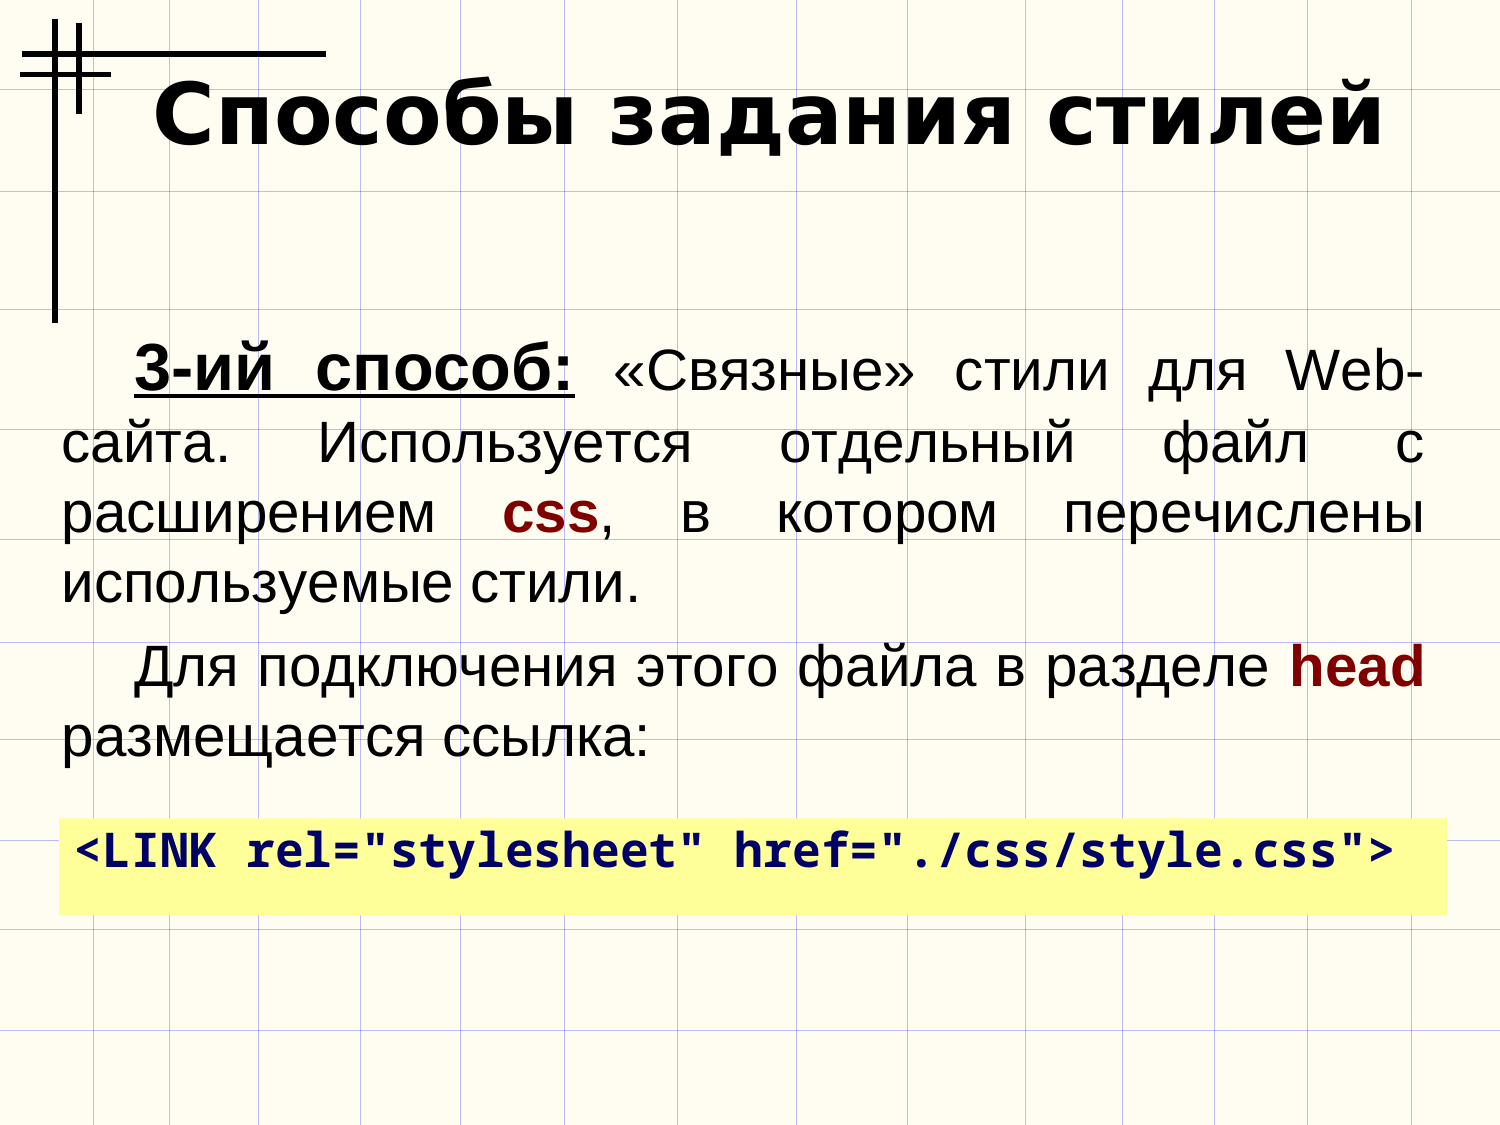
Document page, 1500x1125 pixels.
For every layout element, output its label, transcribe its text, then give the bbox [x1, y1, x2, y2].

title Способы задания стилей [53, 25, 1447, 197]
list <link rel="stylesheet" href="./css/style.css"> [59, 818, 1447, 916]
text_box 3-ий способ: «Связные» стили для Web-сайта. Используется отдельный файл с расширением css, в котором перечислены используемые стили. Для подключения этого файла в разделе head размещается ссылка: [46, 316, 1441, 593]
